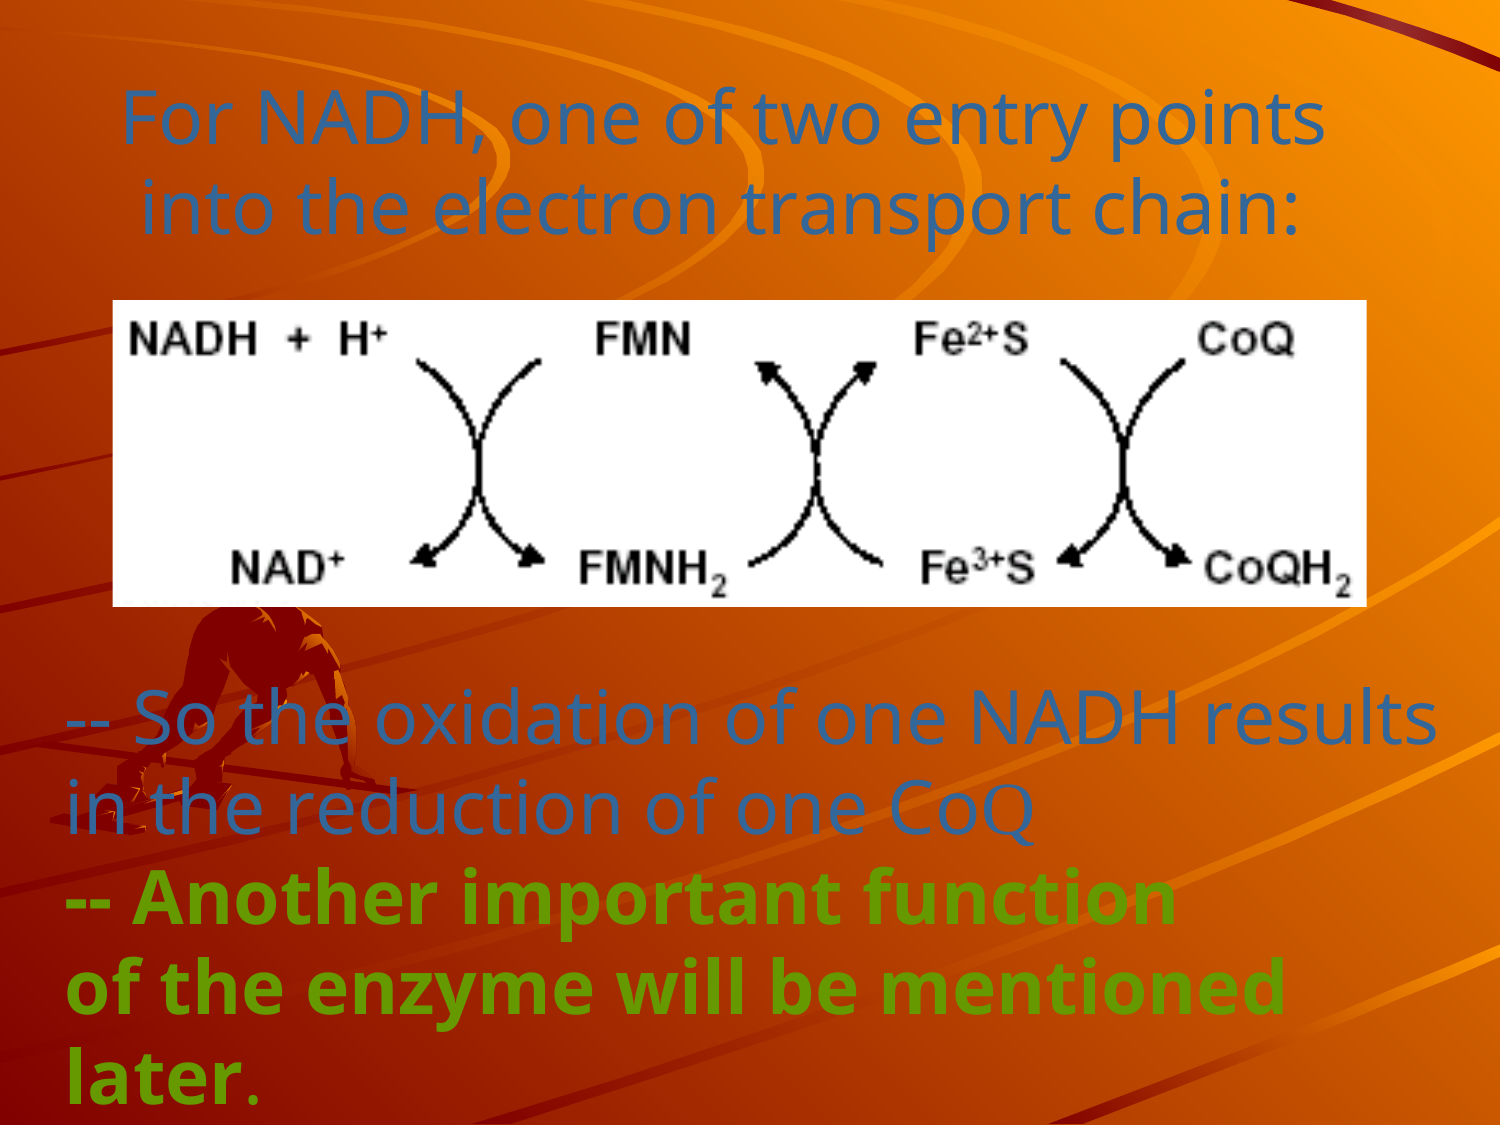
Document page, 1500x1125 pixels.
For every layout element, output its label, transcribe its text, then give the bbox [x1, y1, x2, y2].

text_box For NADH, one of two entry points into the electron transport chain: [104, 62, 1345, 258]
picture [112, 299, 1367, 607]
text_box -- So the oxidation of one NADH results in the reduction of one CoQ -- Another important function of the enzyme will be mentioned later. [49, 662, 1500, 1125]
